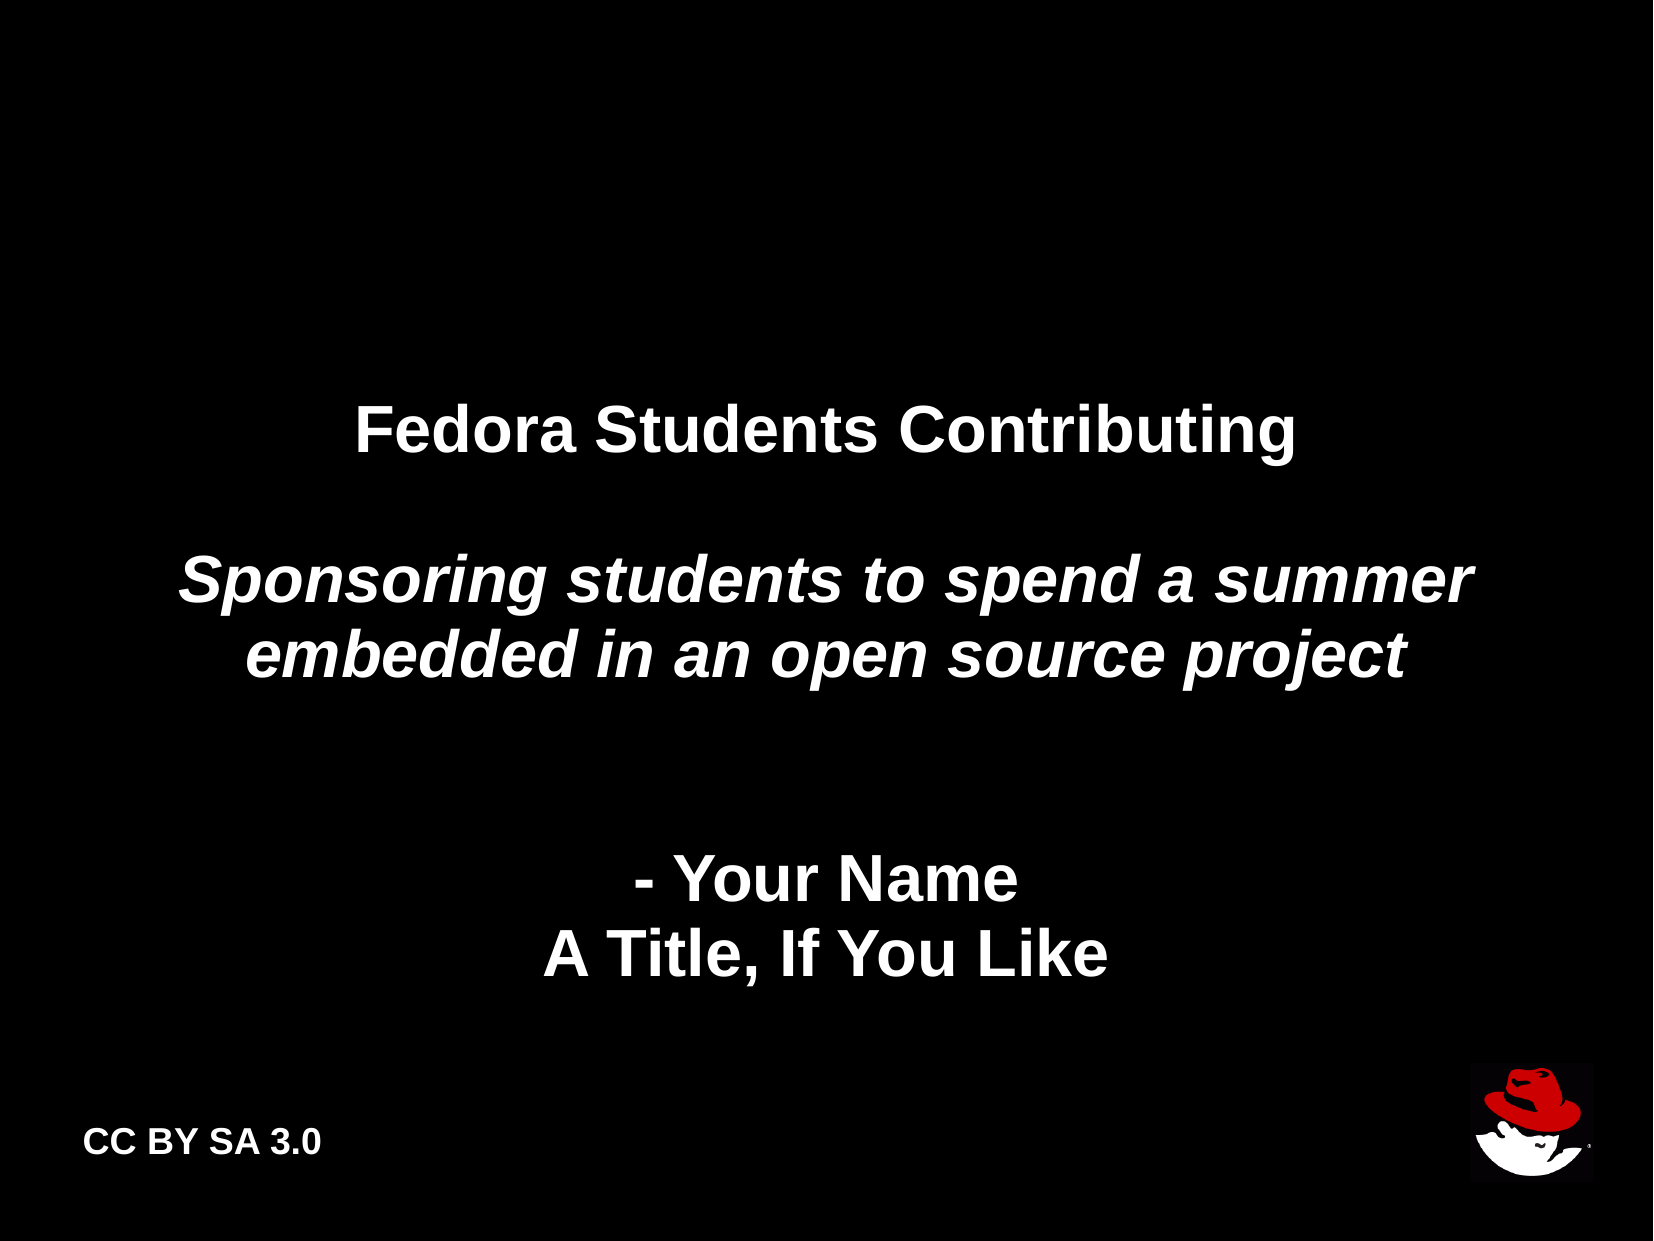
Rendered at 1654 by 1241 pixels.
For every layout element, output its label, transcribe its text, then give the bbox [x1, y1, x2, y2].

text_box CC BY SA 3.0 [82, 1109, 1571, 1174]
picture [1470, 1063, 1594, 1182]
subtitle Fedora Students Contributing Sponsoring students to spend a summer embedded in an open source project - Your Name A Title, If You Like [82, 49, 1571, 1109]
